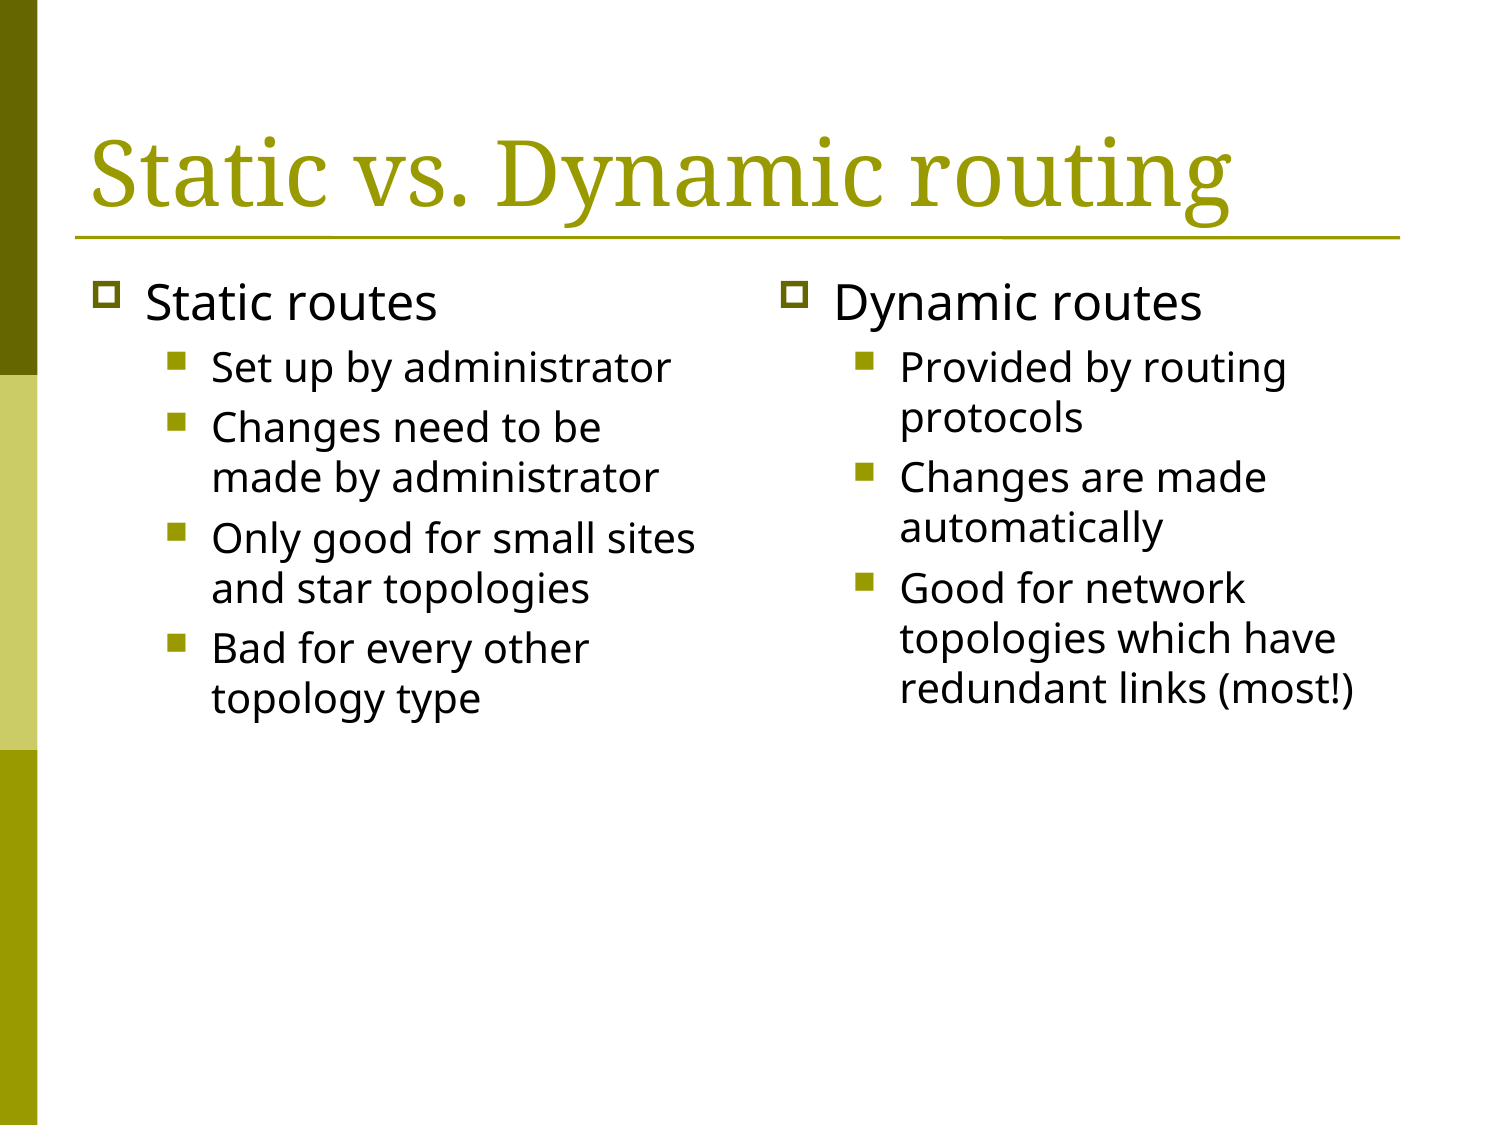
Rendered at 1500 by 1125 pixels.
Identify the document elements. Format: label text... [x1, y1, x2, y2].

list Static routes Set up by administrator Changes need to be made by administrator Only good for small sites and star topologies Bad for every other topology type [74, 262, 737, 1006]
title Static vs. Dynamic routing [75, 45, 1426, 233]
list Dynamic routes Provided by routing protocols Changes are made automatically Good for network topologies which have redundant links (most!) [763, 262, 1425, 1006]
